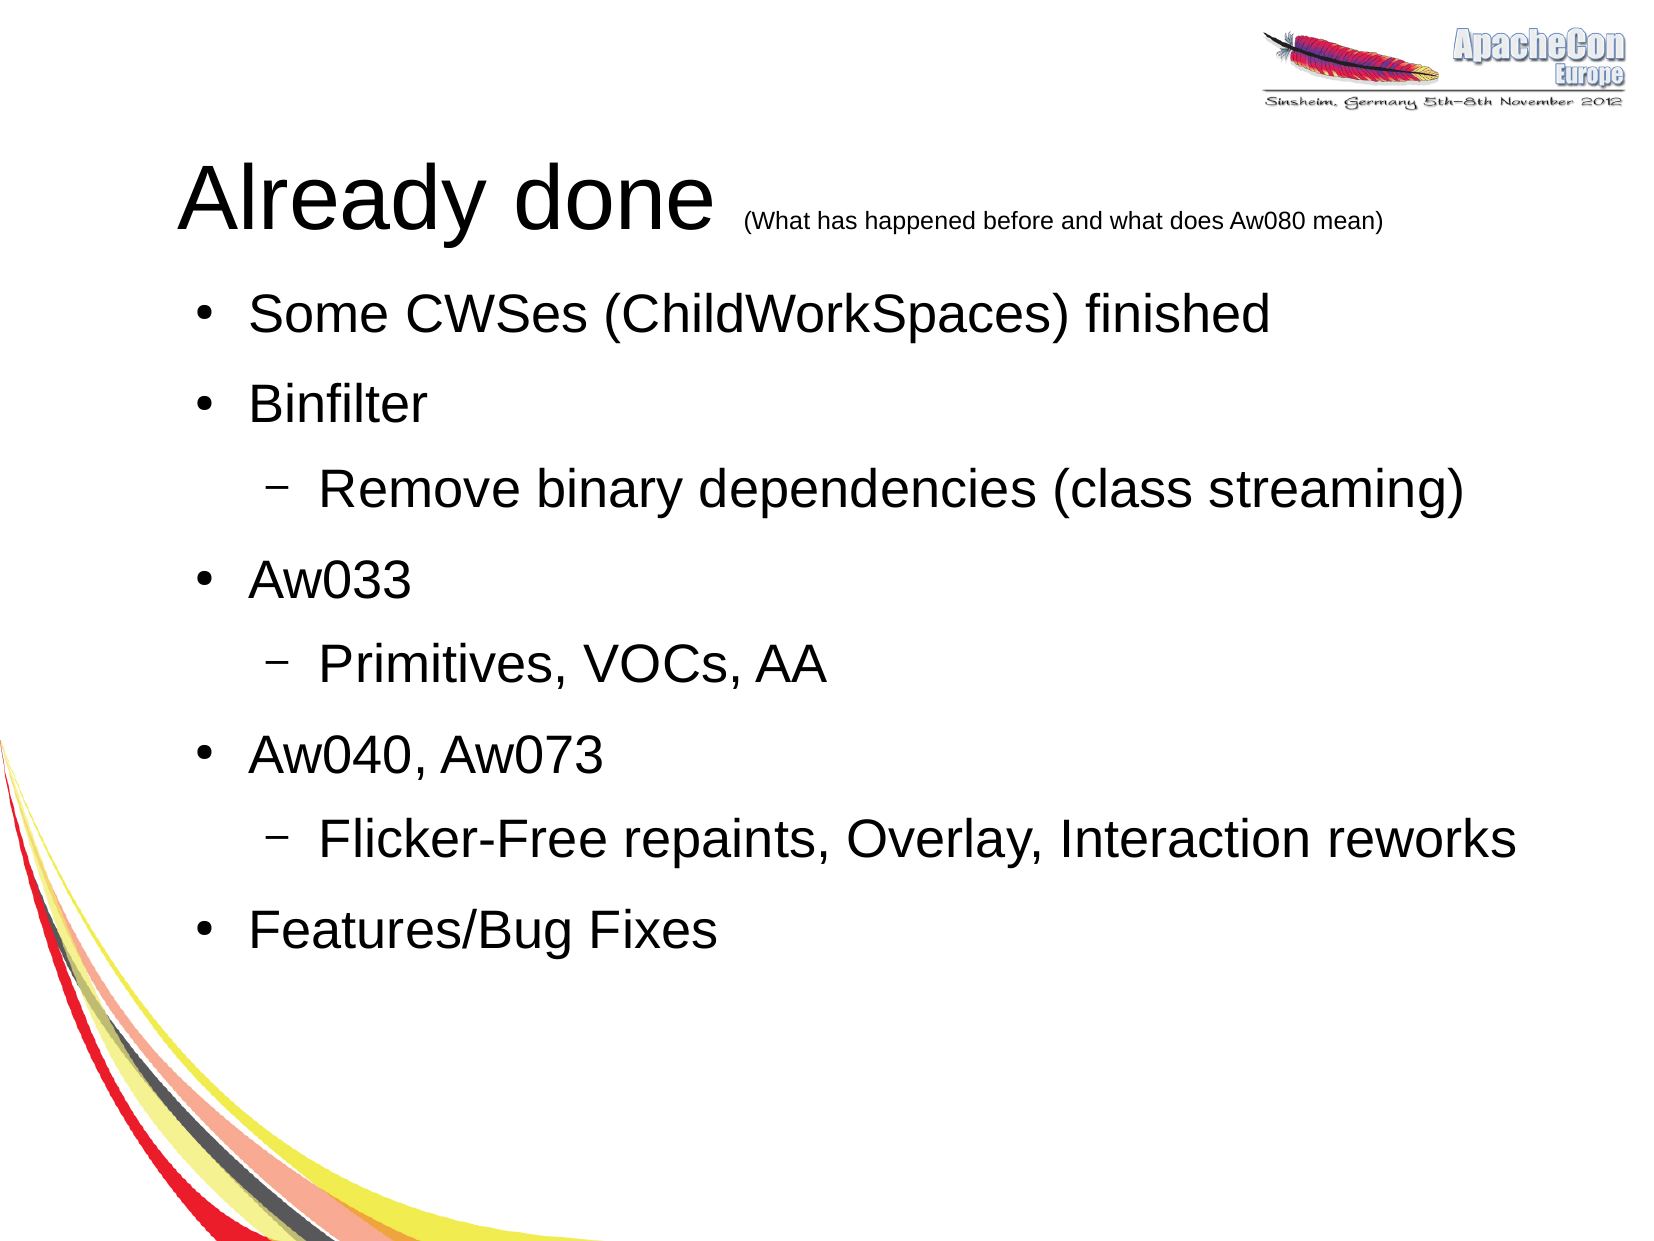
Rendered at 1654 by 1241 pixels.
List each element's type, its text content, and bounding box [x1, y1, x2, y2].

title Already done (What has happened before and what does Aw080 mean) [177, 146, 1536, 250]
list Some CWSes (ChildWorkSpaces) finished Binfilter Remove binary dependencies (class streaming) Aw033 Primitives, VOCs, AA Aw040, Aw073 Flicker-Free repaints, Overlay, Interaction reworks Features/Bug Fixes [177, 283, 1536, 990]
picture [0, 0, 1654, 1241]
